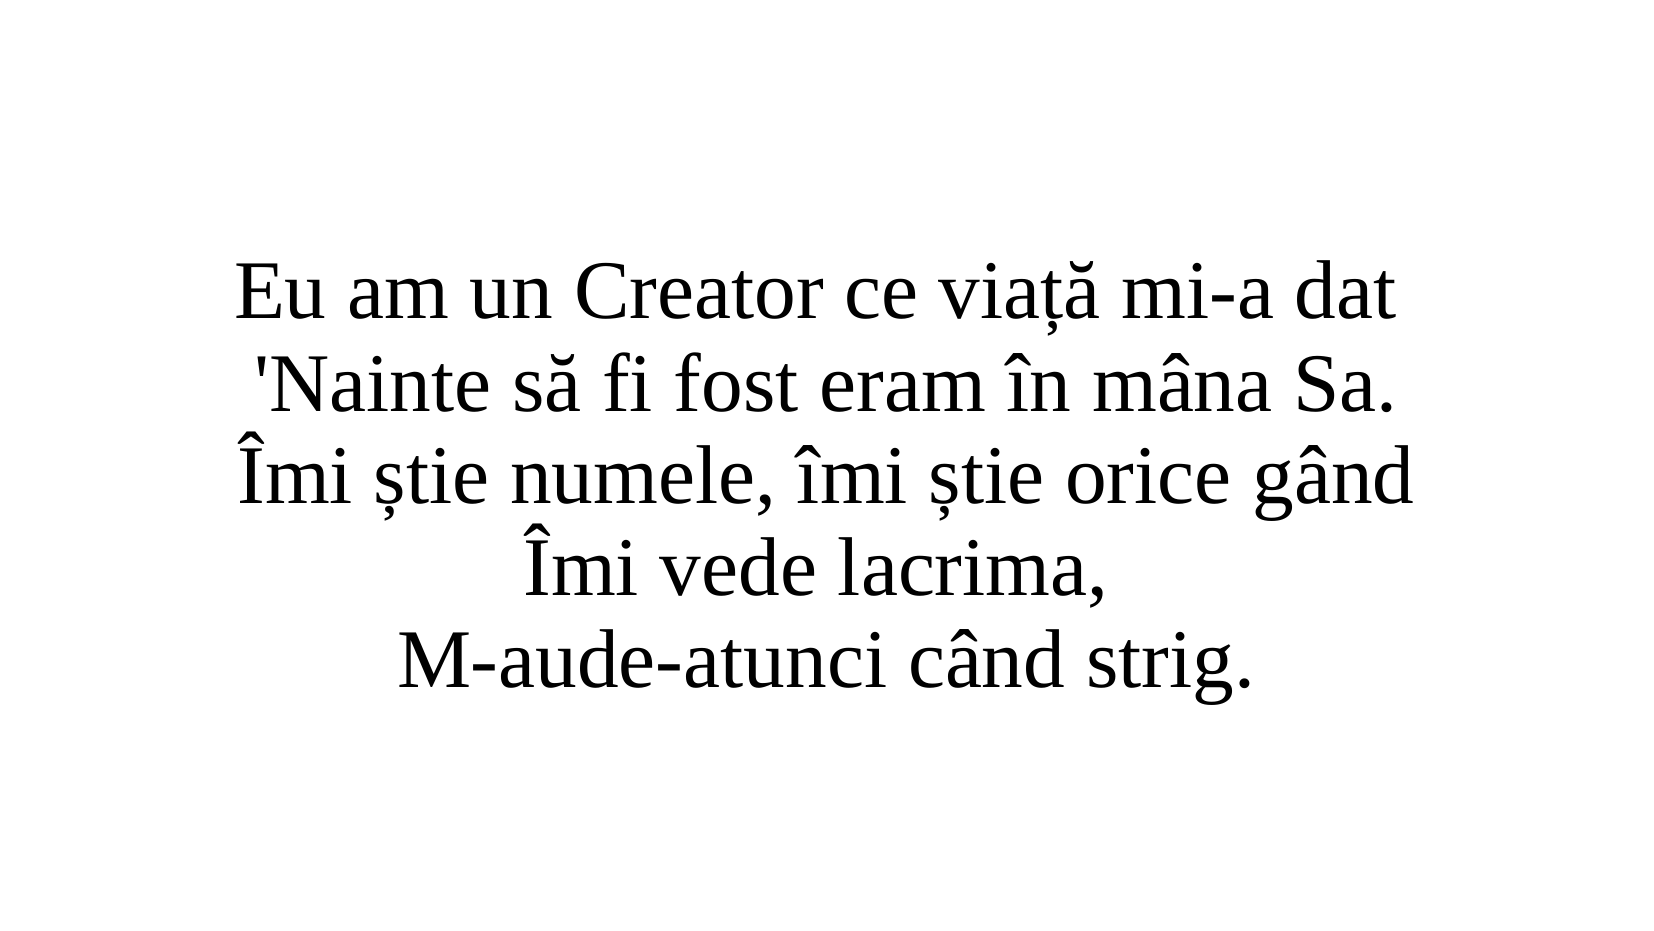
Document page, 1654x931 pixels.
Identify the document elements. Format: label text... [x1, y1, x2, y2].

subtitle Eu am un Creator ce viață mi-a dat 'Nainte să fi fost eram în mâna Sa. Îmi știe numele, îmi știe orice gând Îmi vede lacrima, M-aude-atunci când strig. [165, 205, 1489, 745]
